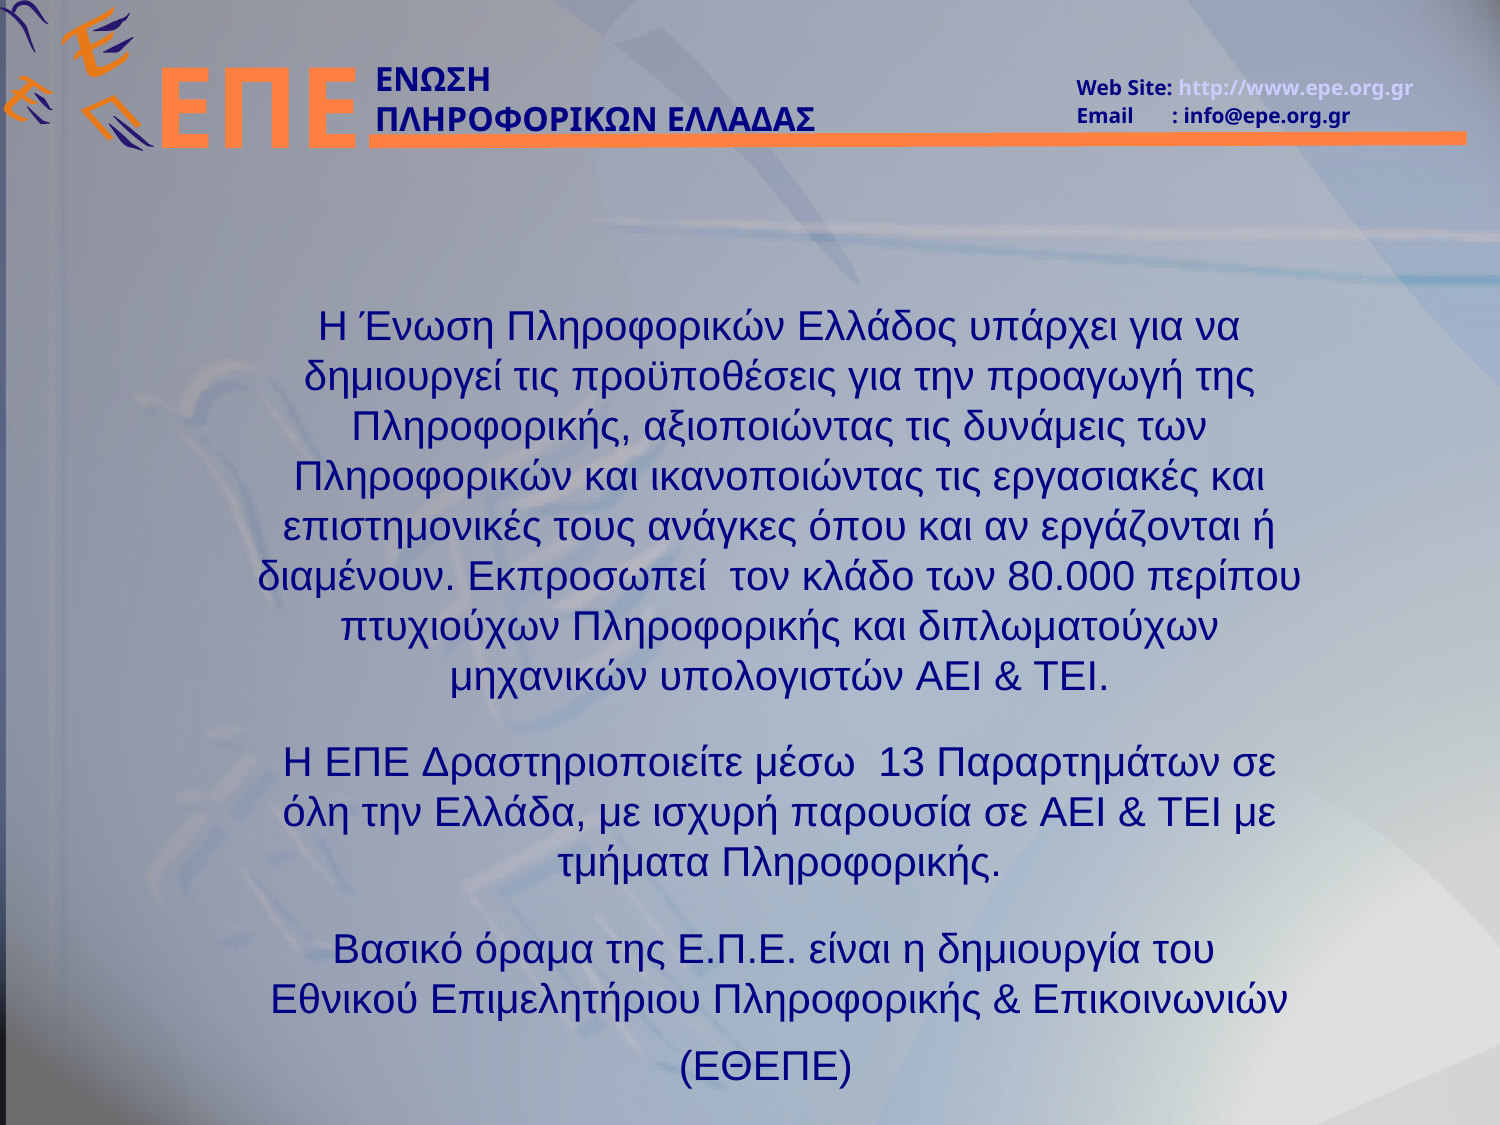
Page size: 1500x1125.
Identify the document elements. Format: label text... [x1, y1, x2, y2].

text_box Η Ένωση Πληροφορικών Ελλάδος υπάρχει για να δημιουργεί τις προϋποθέσεις για την προαγωγή της Πληροφορικής, αξιοποιώντας τις δυνάμεις των Πληροφορικών και ικανοποιώντας τις εργασιακές και επιστημονικές τους ανάγκες όπου και αν εργάζονται ή διαμένουν. Εκπροσωπεί τον κλάδο των 80.000 περίπου πτυχιούχων Πληροφορικής και διπλωματούχων μηχανικών υπολογιστών ΑΕΙ & TEI. H ΕΠΕ Δραστηριοποιείτε μέσω 13 Παραρτημάτων σε όλη την Ελλάδα, με ισχυρή παρουσία σε ΑΕΙ & TEI με τμήματα Πληροφορικής. Βασικό όραμα της Ε.Π.Ε. είναι η δημιουργία του Εθνικού Επιμελητήριου Πληροφορικής & Επικοινωνιών (ΕΘΕΠΕ) [242, 290, 1318, 1100]
